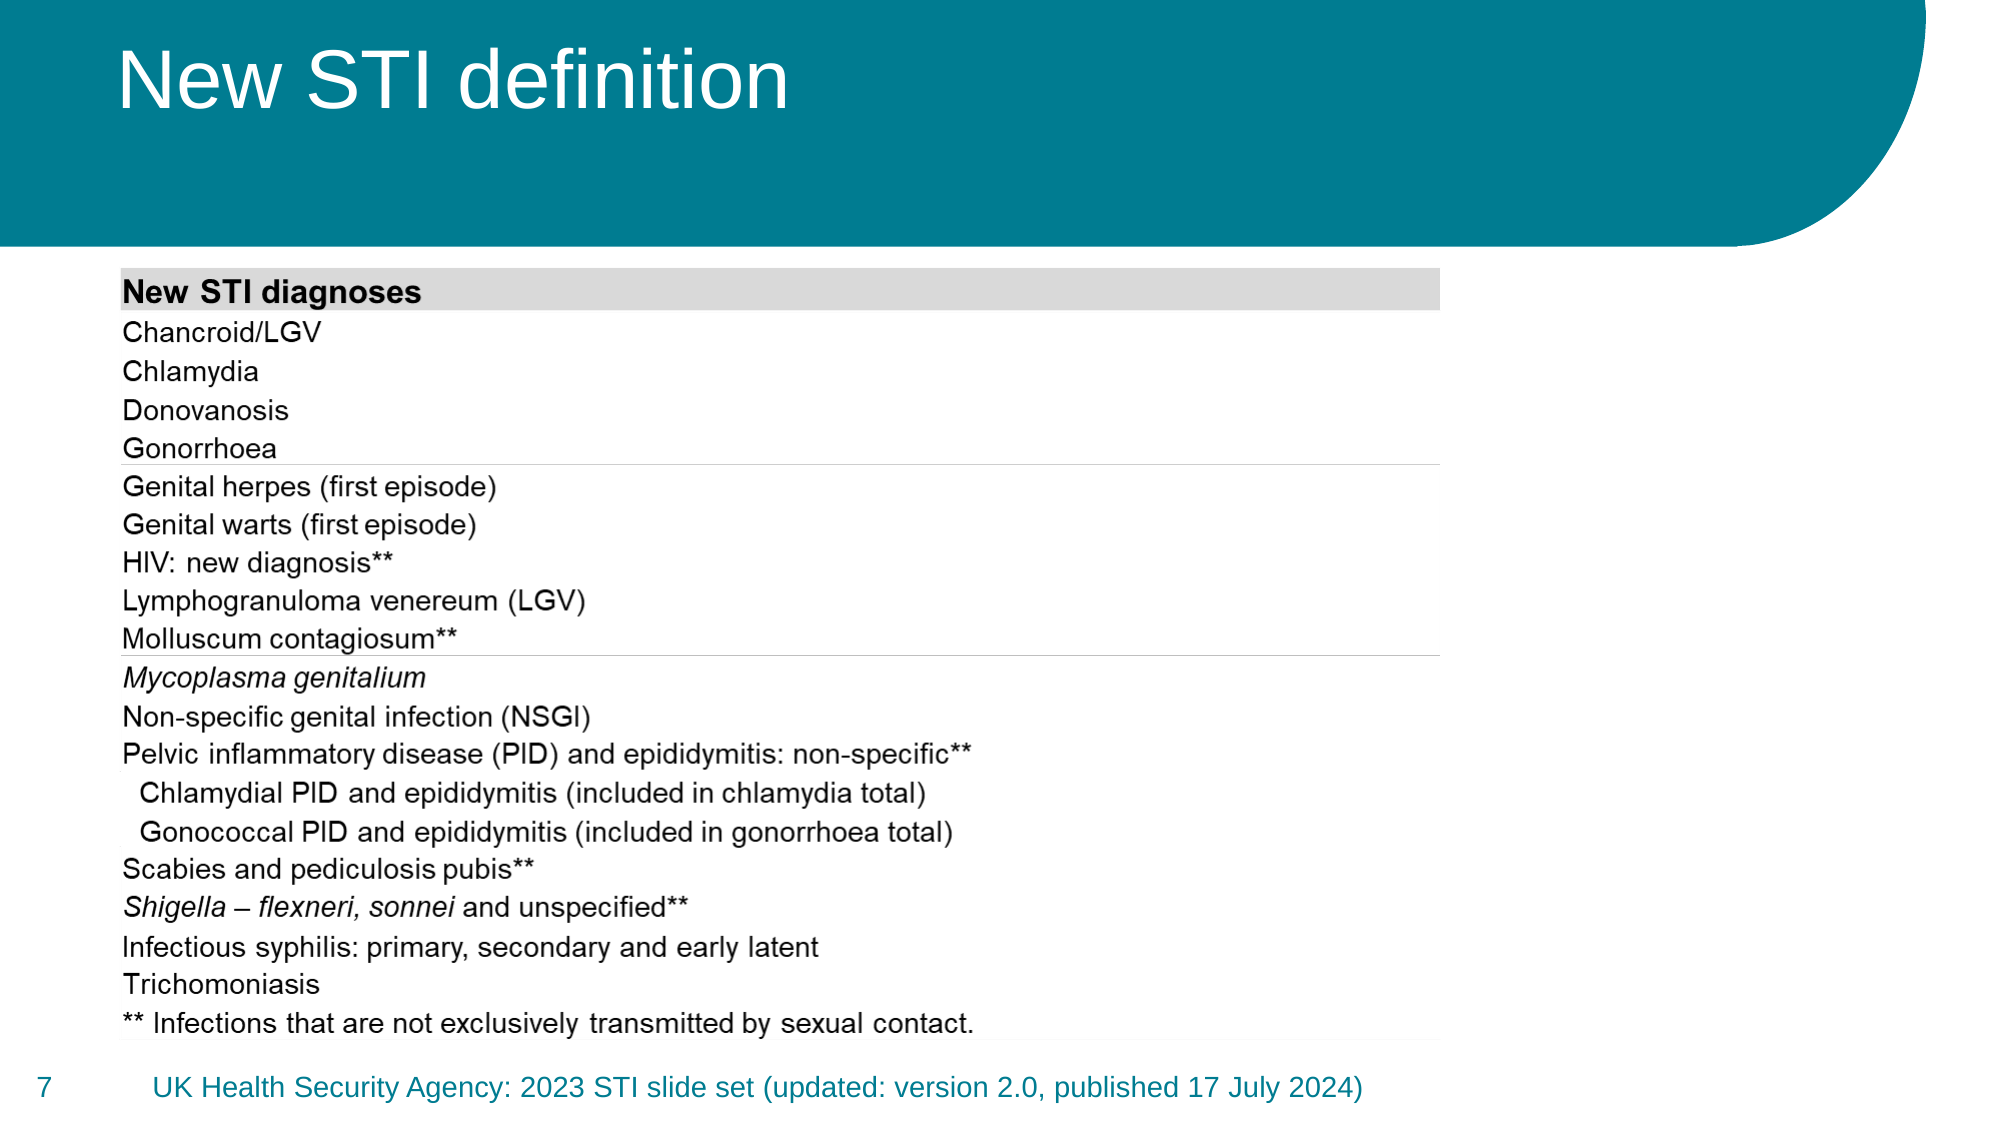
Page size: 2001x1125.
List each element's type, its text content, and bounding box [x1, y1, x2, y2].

text_box [21, 1056, 120, 1117]
picture [101, 259, 1441, 1057]
text_box UK Health Security Agency: 2023 STI slide set (updated: version 2.0, published 17 July 2024) [137, 1056, 1780, 1116]
title New STI definition [101, 29, 1747, 189]
